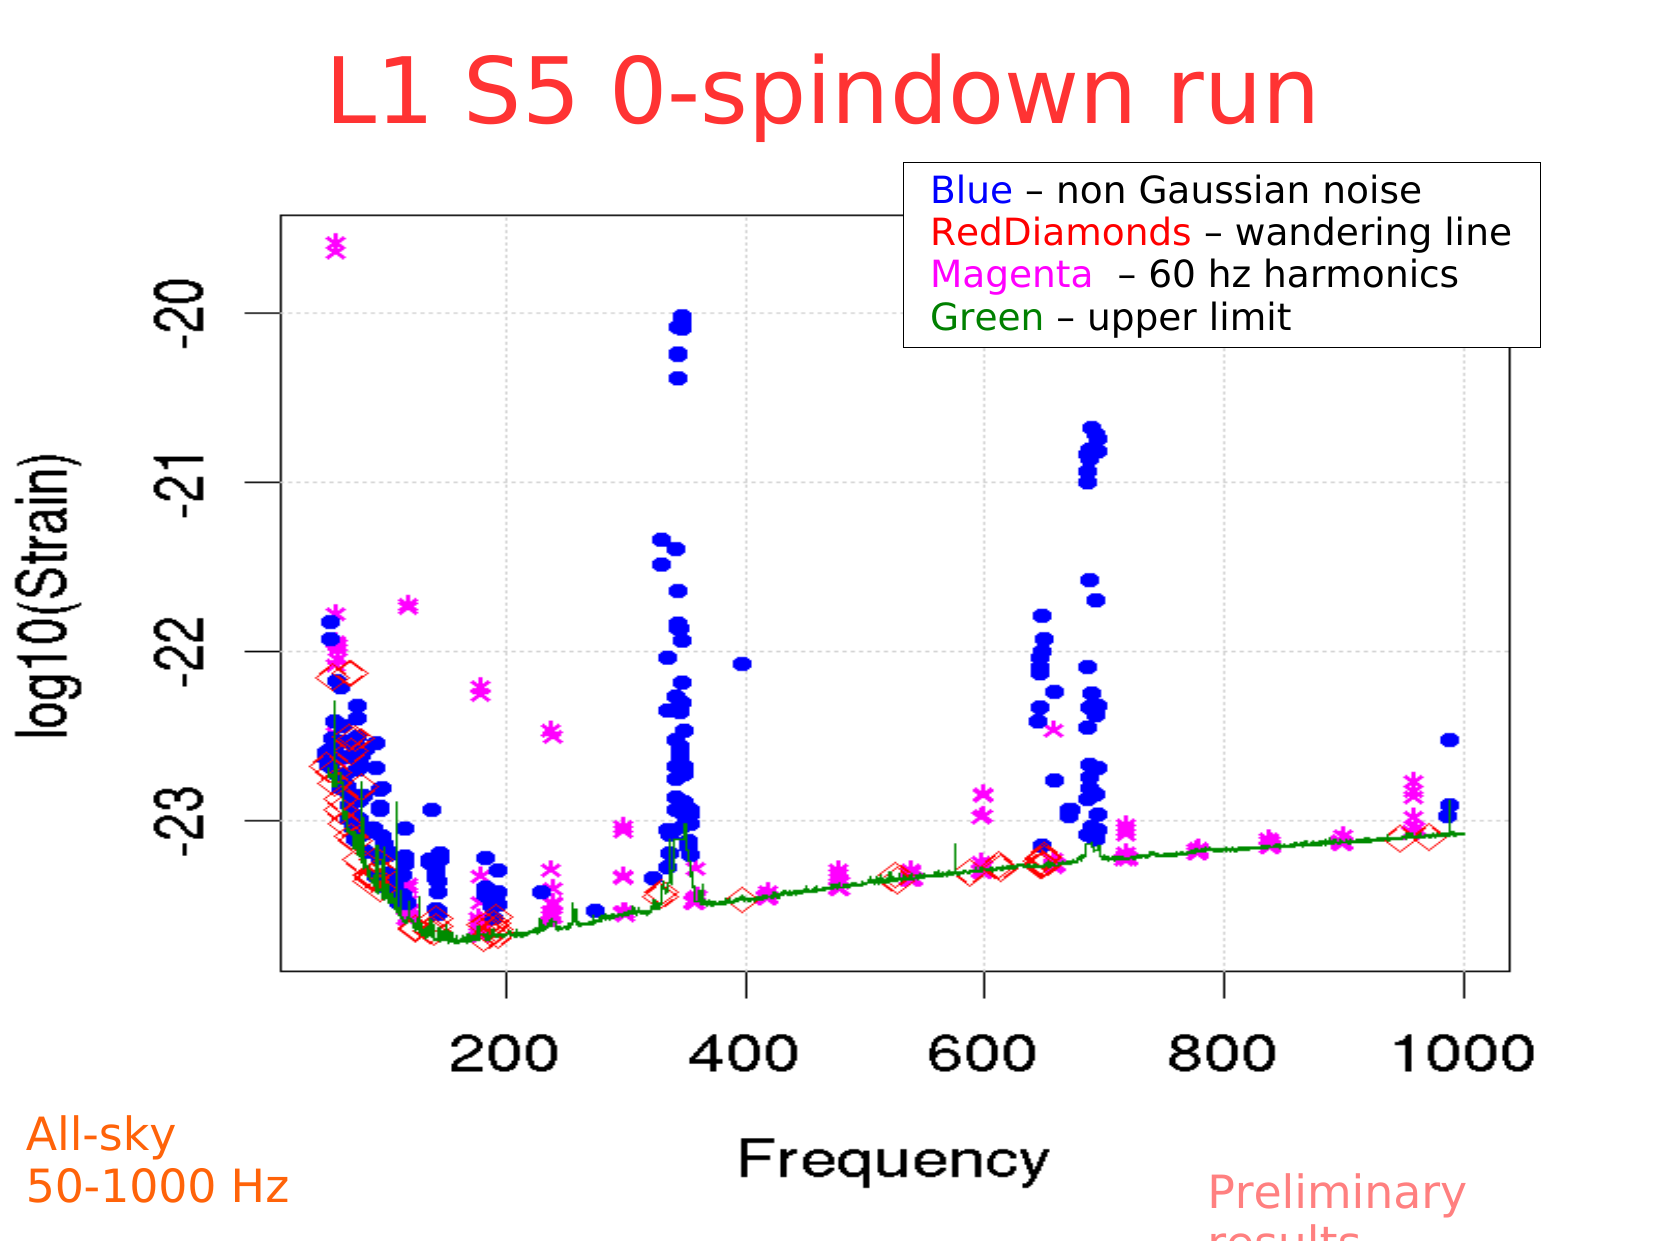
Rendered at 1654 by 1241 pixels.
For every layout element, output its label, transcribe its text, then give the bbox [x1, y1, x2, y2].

picture [1234, 1237, 1247, 1241]
text_box Blue – non Gaussian noise RedDiamonds – wandering line Magenta – 60 hz harmonics Green – upper limit [903, 162, 1541, 348]
picture [0, 0, 1654, 1241]
picture [1314, 1228, 1323, 1241]
title L1 S5 0-spindown run [262, 35, 1386, 148]
text_box Preliminary results [1192, 1159, 1644, 1228]
text_box All-sky 50-1000 Hz [11, 1102, 378, 1222]
